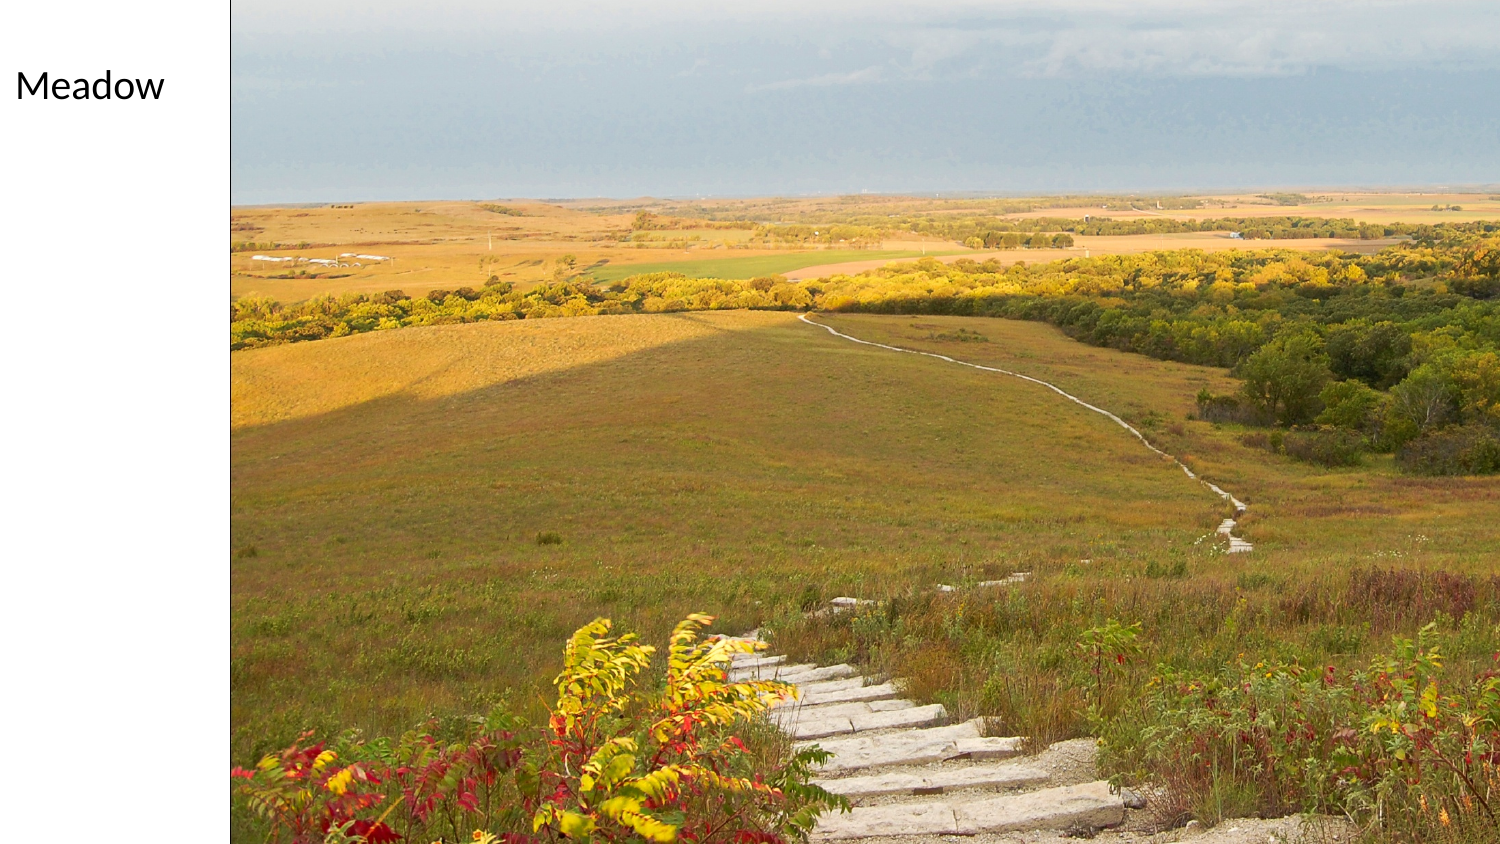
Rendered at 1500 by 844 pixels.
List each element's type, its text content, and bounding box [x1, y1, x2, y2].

picture [230, 0, 1500, 844]
text_box Meadow [0, 0, 230, 469]
